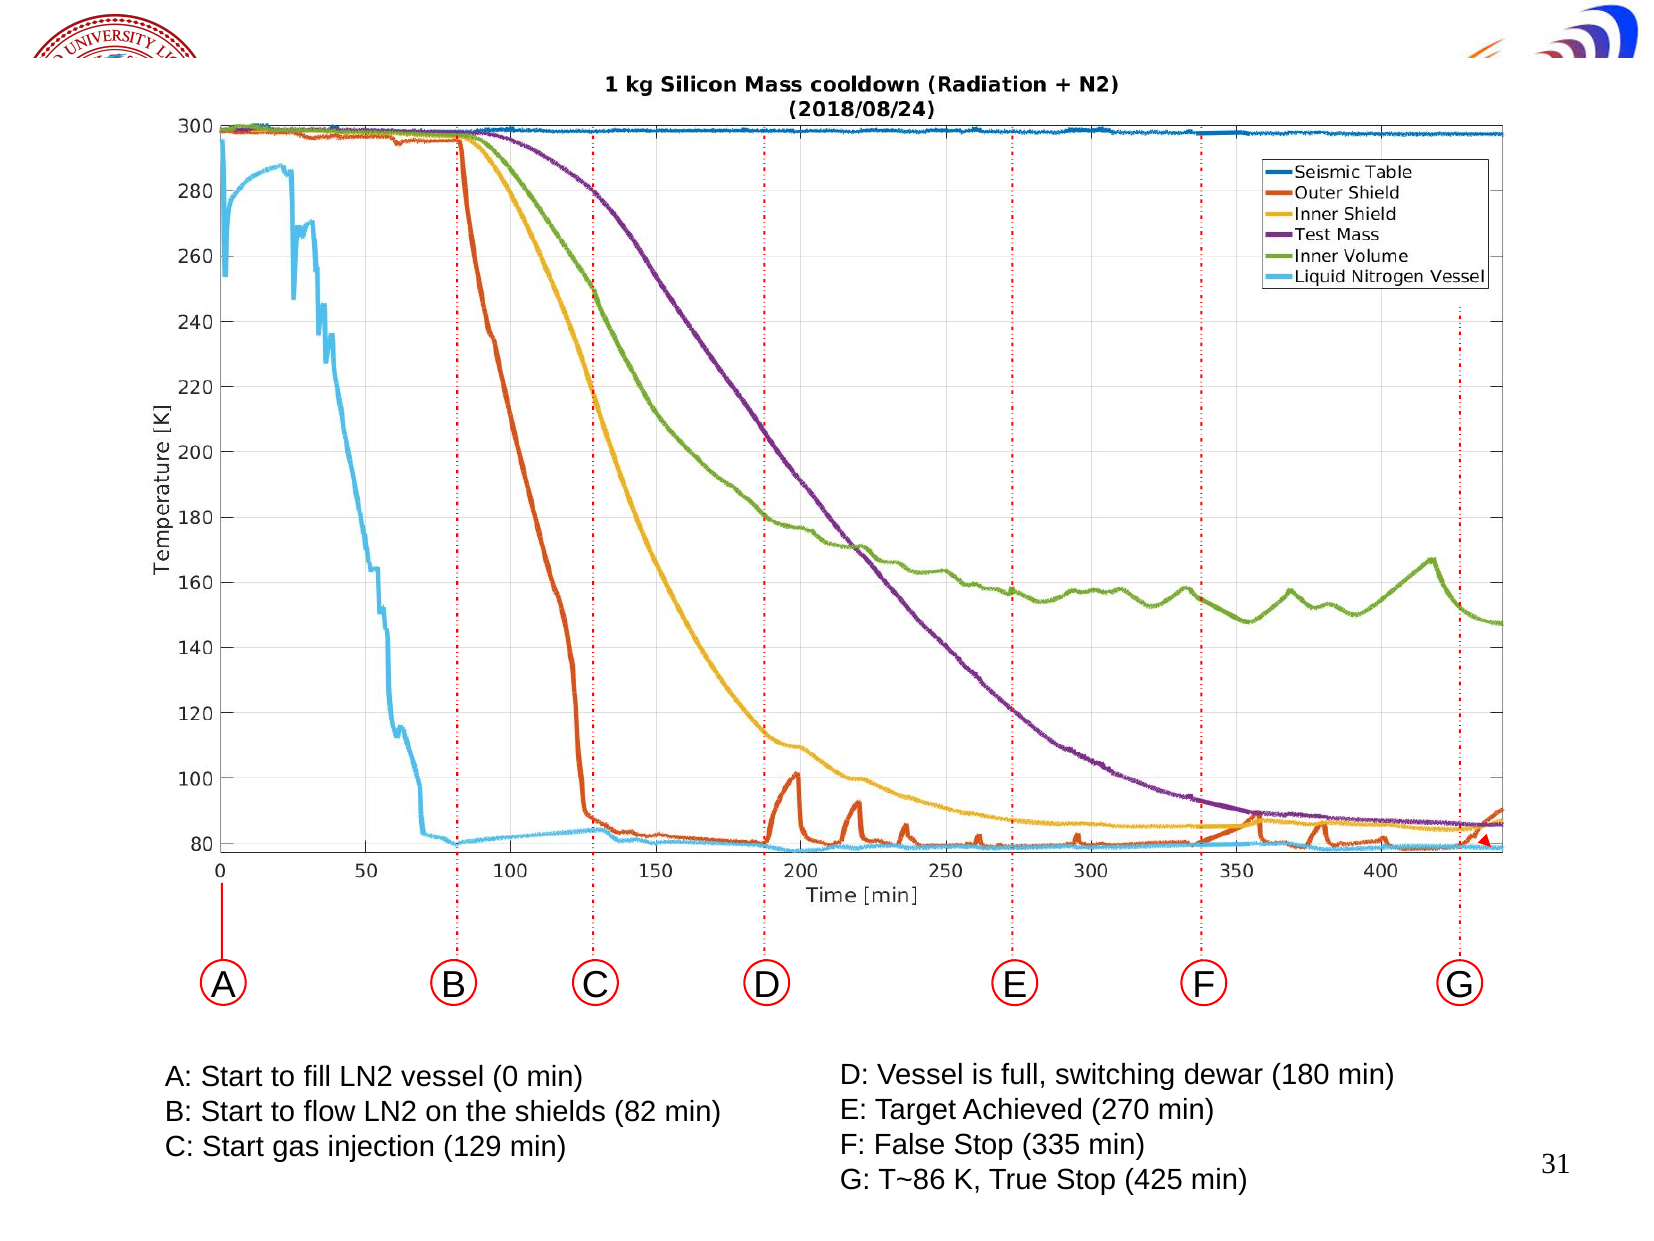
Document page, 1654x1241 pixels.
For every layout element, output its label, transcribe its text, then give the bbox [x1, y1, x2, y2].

text_box A: Start to fill LN2 vessel (0 min) B: Start to flow LN2 on the shields (82 min) C: Start gas injection (129 min) [149, 1050, 870, 1196]
text_box D: Vessel is full, switching dewar (180 min) E: Target Achieved (270 min) F: False Stop (335 min) G: T~86 K, True Stop (425 min) [824, 1048, 1590, 1194]
text_box G [1437, 960, 1483, 1006]
text_box C [573, 960, 618, 1006]
text_box B [431, 960, 477, 1005]
text_box E [992, 960, 1038, 1006]
text_box A [200, 960, 246, 1005]
picture [5, 0, 1654, 951]
text_box F [1181, 960, 1227, 1006]
text_box D [744, 960, 790, 1006]
